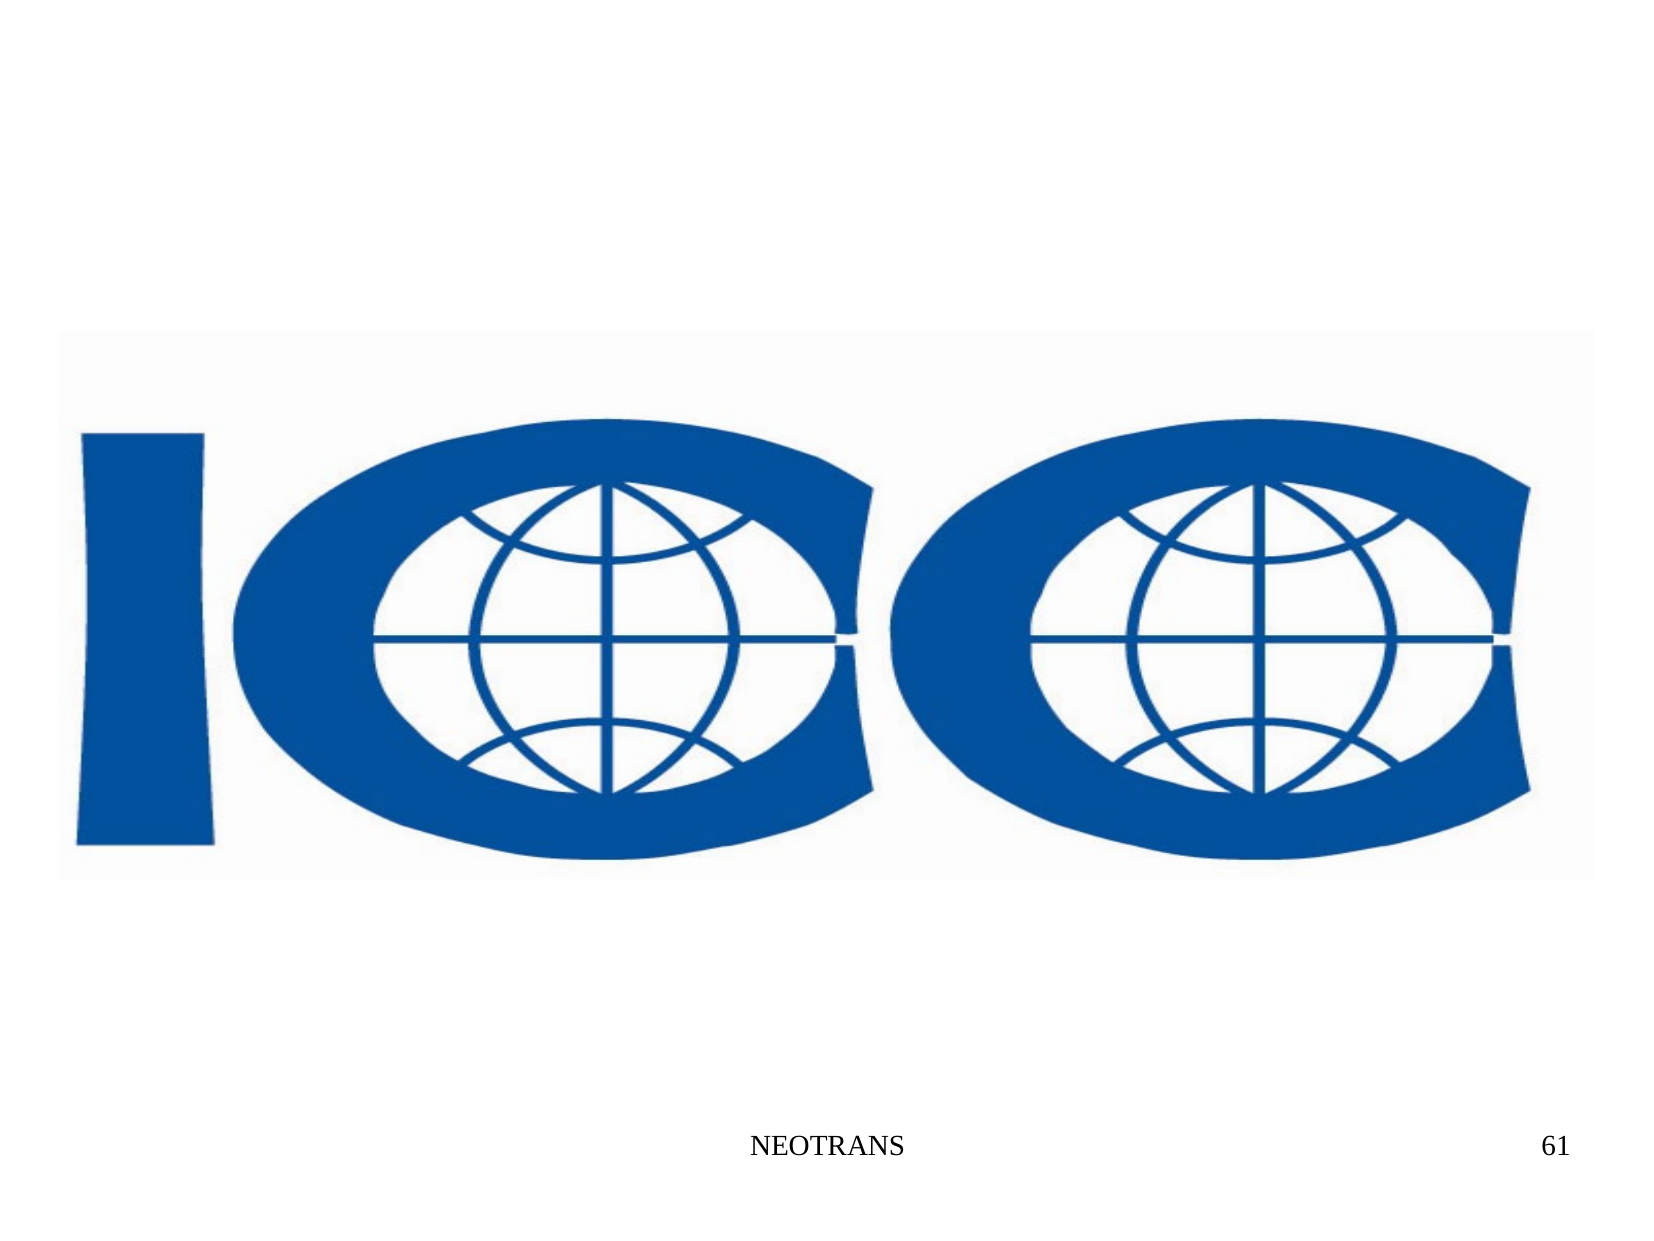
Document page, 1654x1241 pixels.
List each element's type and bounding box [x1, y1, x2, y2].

picture [59, 88, 1595, 1123]
